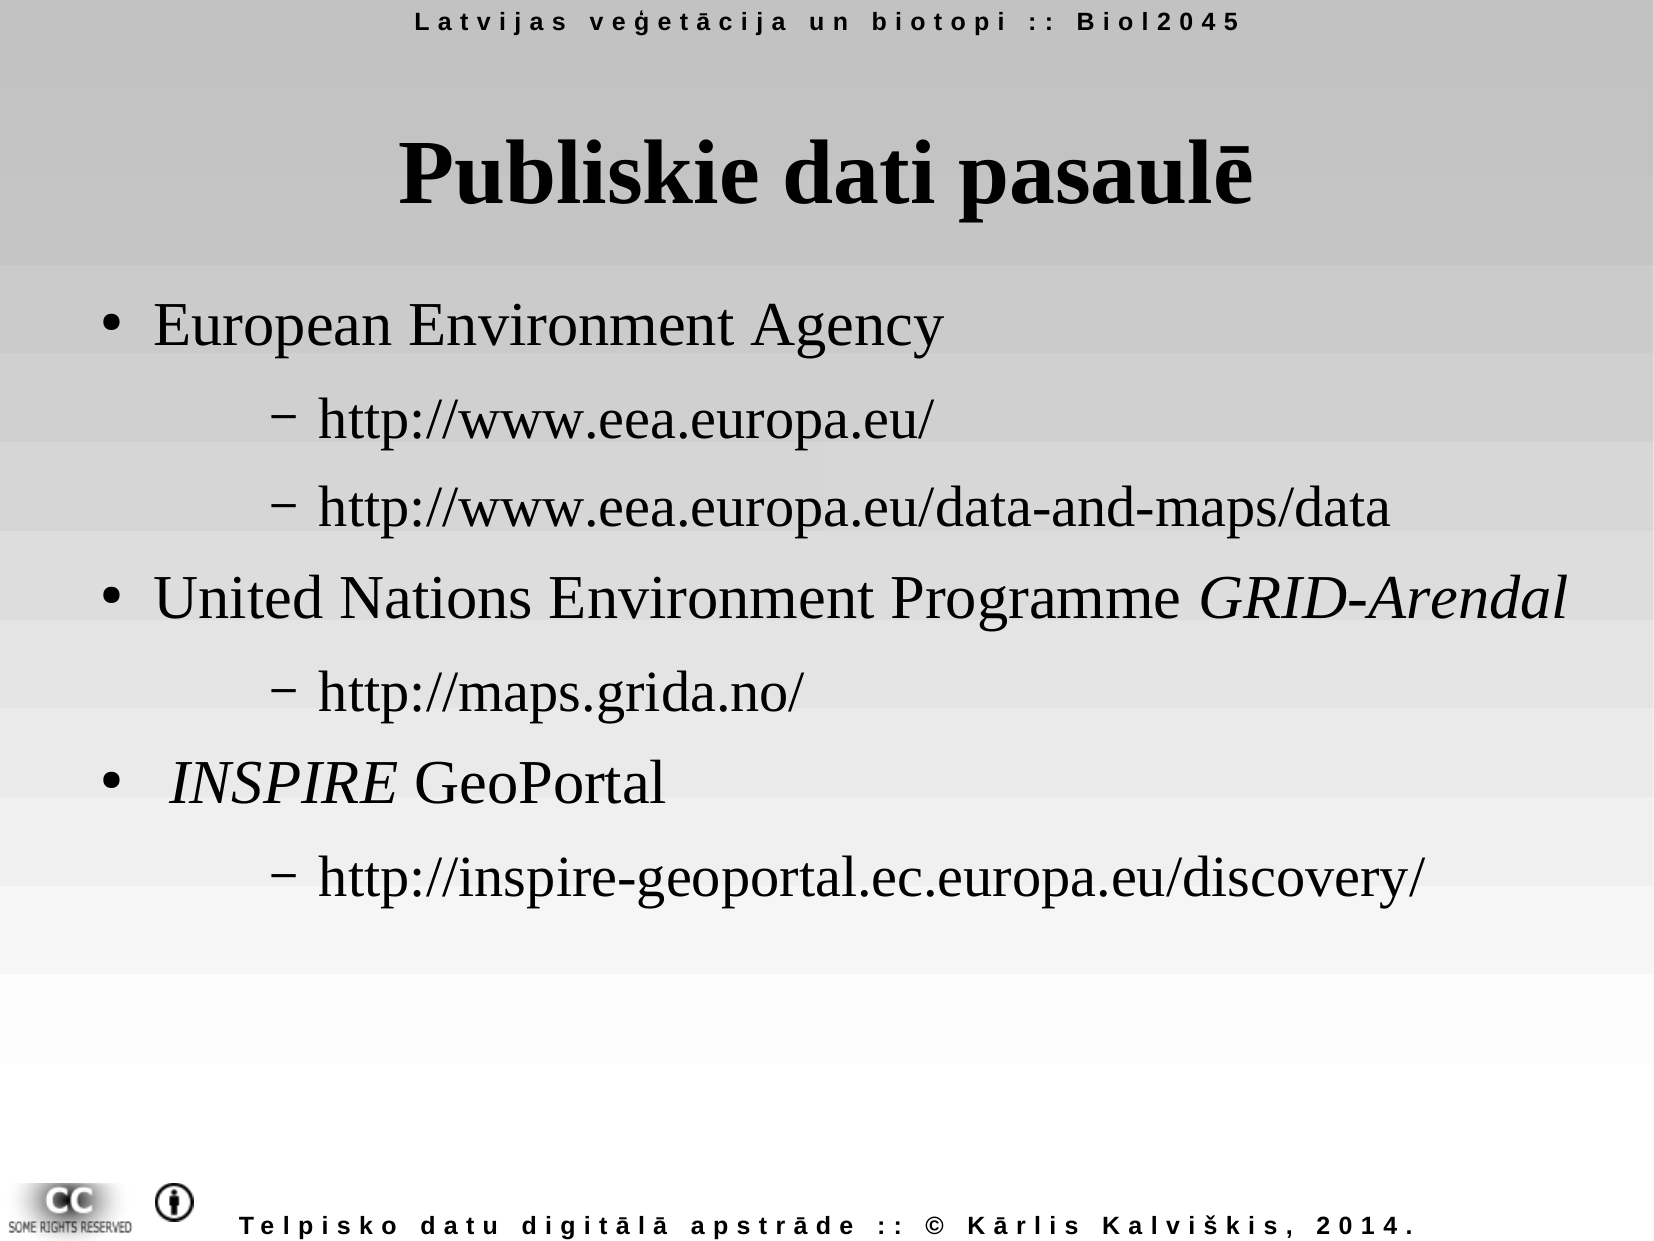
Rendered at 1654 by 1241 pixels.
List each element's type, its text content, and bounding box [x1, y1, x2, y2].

list European Environment Agency http://www.eea.europa.eu/ http://www.eea.europa.eu/data-and-maps/data United Nations Environment Programme GRID-Arendal http://maps.grida.no/ INSPIRE GeoPortal http://inspire-geoportal.ec.europa.eu/discovery/ [82, 289, 1571, 1098]
picture [0, 0, 1654, 1241]
title Publiskie dati pasaulē [29, 56, 1625, 289]
